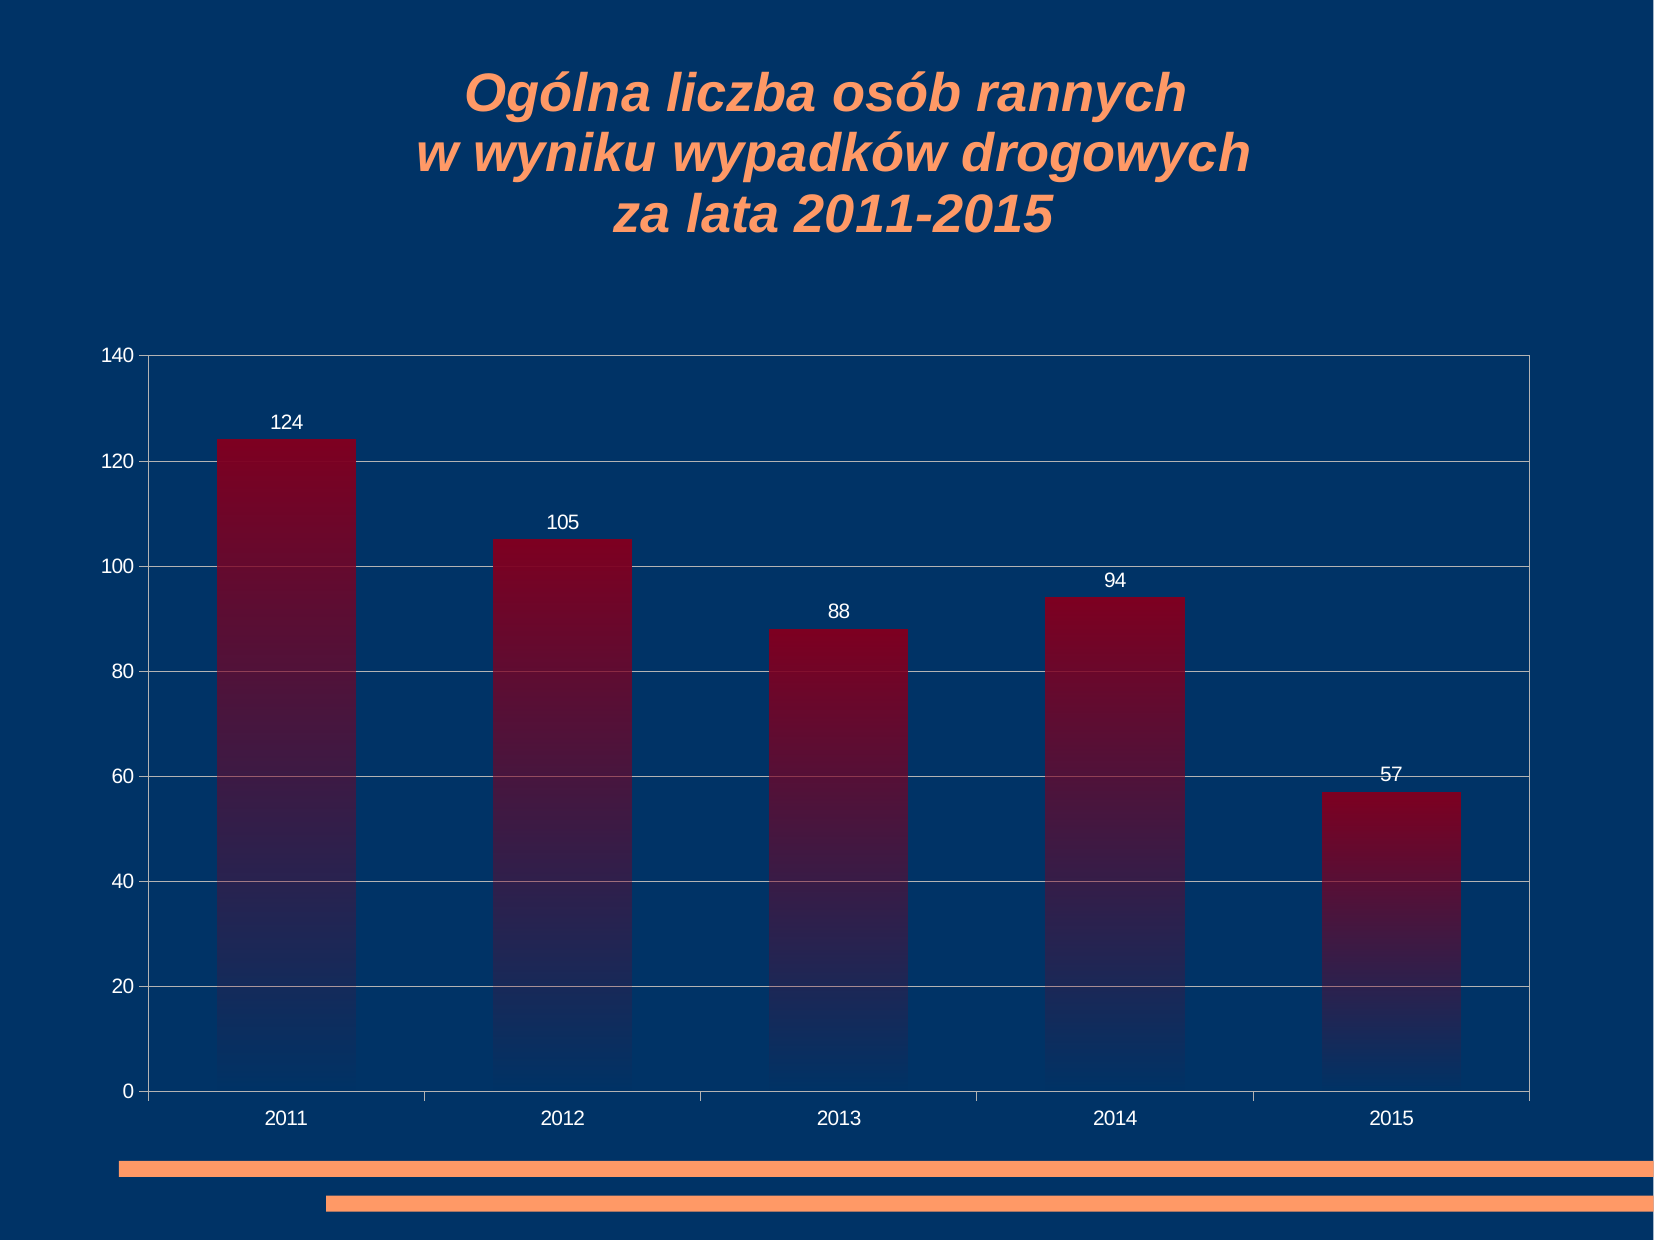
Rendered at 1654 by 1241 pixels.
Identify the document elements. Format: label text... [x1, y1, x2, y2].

chart [70, 327, 1560, 1147]
title Ogólna liczba osób rannych w wyniku wypadków drogowych za lata 2011-2015 [82, 49, 1571, 257]
